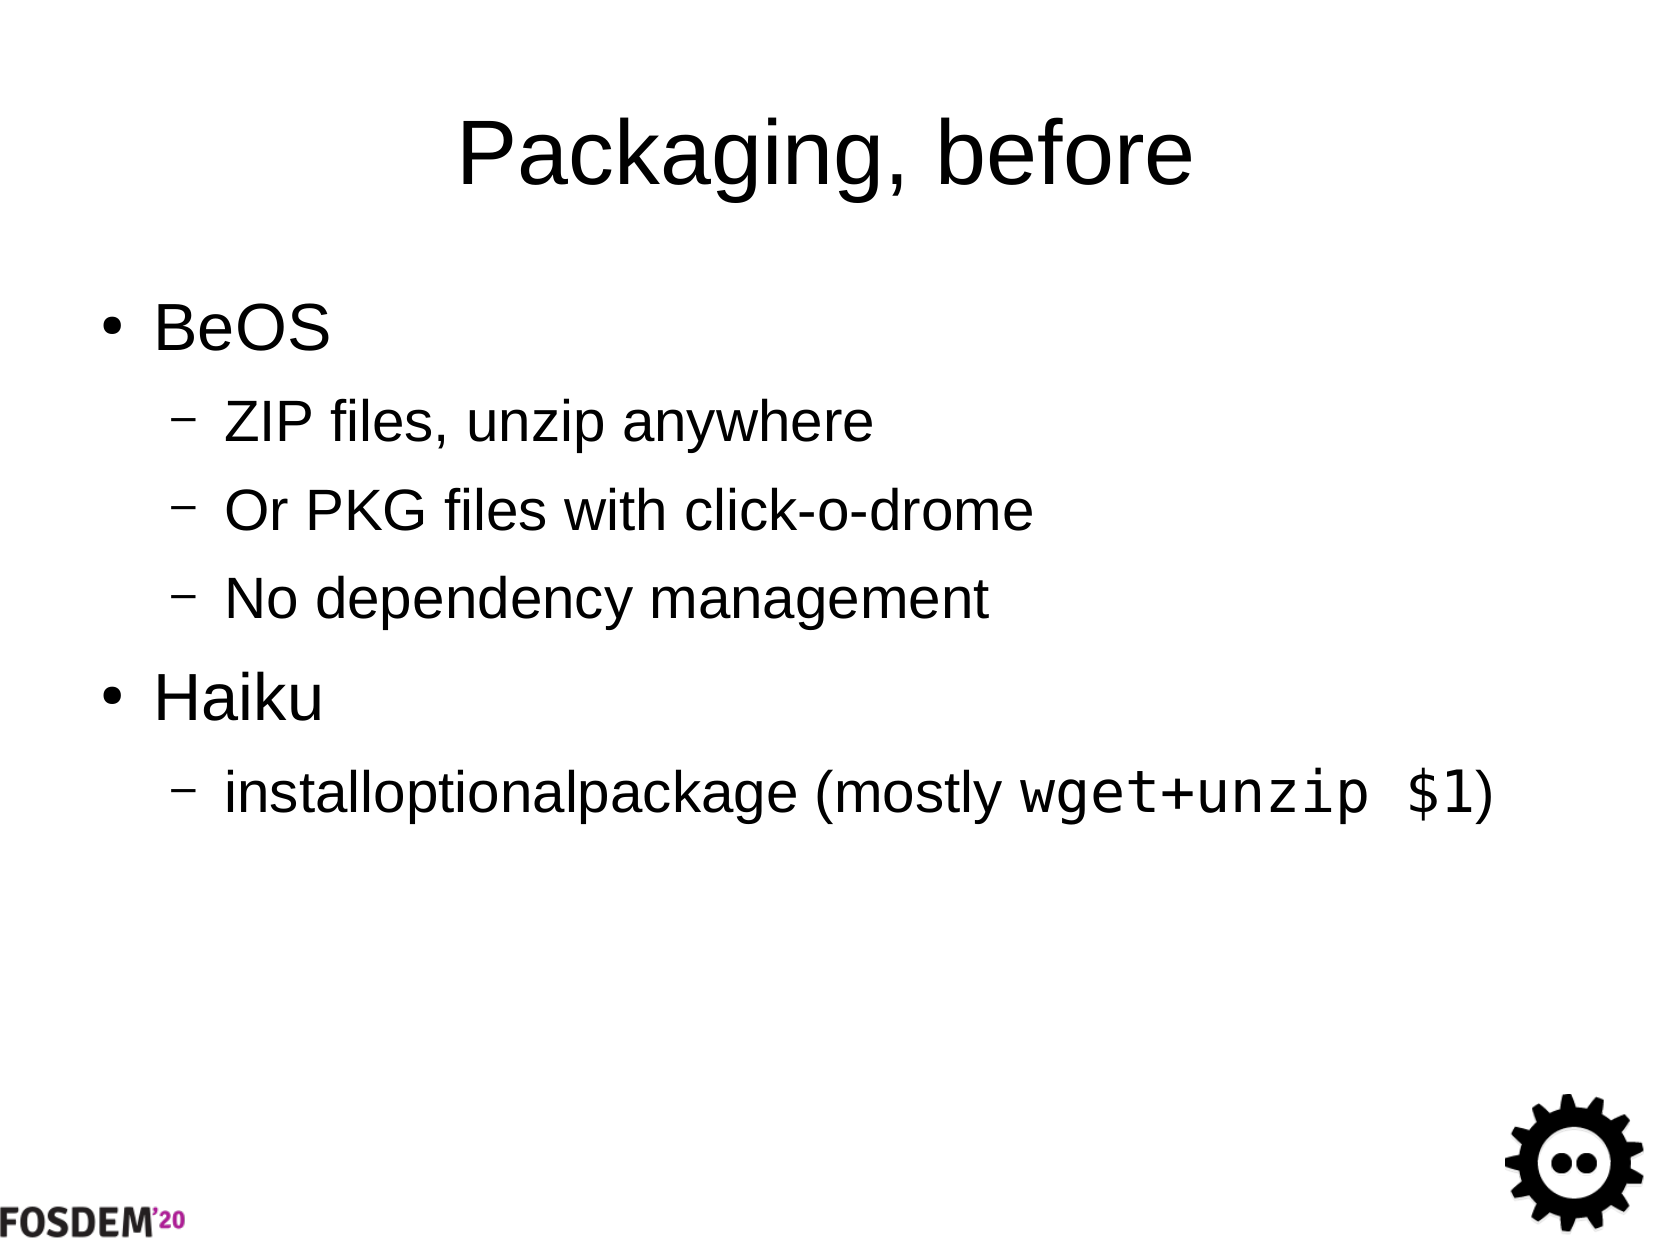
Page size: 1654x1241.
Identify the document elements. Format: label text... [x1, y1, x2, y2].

picture [0, 1202, 188, 1241]
picture [1505, 1094, 1648, 1235]
title Packaging, before [82, 49, 1571, 257]
list BeOS ZIP files, unzip anywhere Or PKG files with click-o-drome No dependency management Haiku installoptionalpackage (mostly wget+unzip $1) [82, 290, 1571, 1010]
